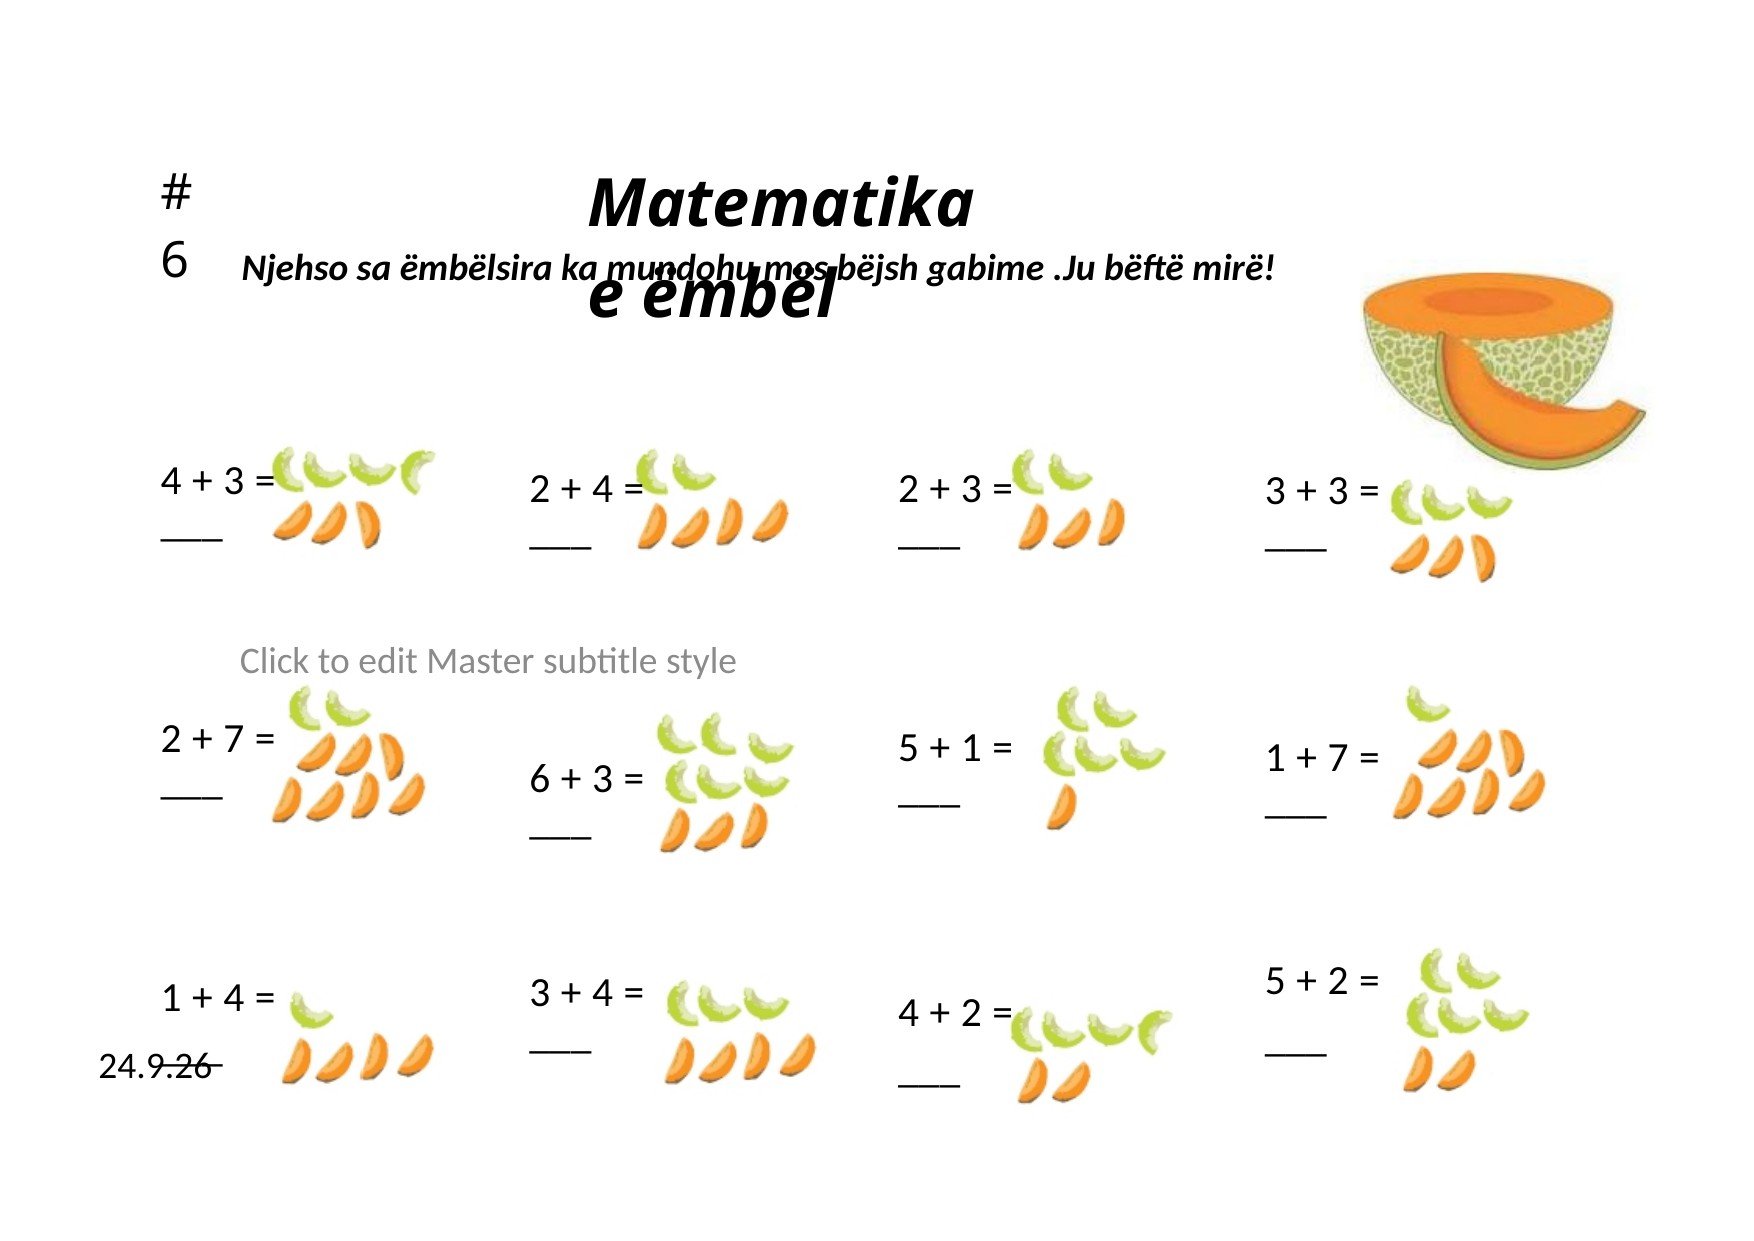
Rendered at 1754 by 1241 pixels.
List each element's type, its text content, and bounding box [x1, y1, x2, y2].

picture [1359, 259, 1654, 591]
text_box 3 + 3 = ___ [1250, 460, 1432, 500]
text_box #6 [145, 147, 221, 217]
text_box 2 + 4 = ___ [514, 458, 696, 498]
picture [1393, 944, 1536, 1100]
picture [1003, 442, 1131, 560]
picture [647, 708, 798, 857]
picture [649, 974, 829, 1096]
picture [265, 679, 441, 828]
picture [278, 982, 443, 1093]
picture [1004, 997, 1182, 1123]
picture [265, 433, 441, 562]
picture [626, 442, 798, 560]
picture [1387, 679, 1553, 828]
text_box Matematika e ëmbël [572, 147, 1040, 228]
text_box 6 + 3 = ___ 3 + 4 = ___ [514, 747, 696, 978]
text_box Njehso sa ëmbëlsira ka mundohu mos bëjsh gabime .Ju bëftë mirë! [226, 245, 1371, 288]
text_box 4 + 3 = ___ [145, 449, 327, 490]
picture [1033, 679, 1171, 836]
text_box 2 + 3 = ___ [883, 458, 1065, 498]
text_box 5 + 1 = ___ 4 + 2 = ___ [883, 716, 1065, 982]
text_box 1 + 7 = ___ 5 + 2 = ___ [1250, 727, 1432, 992]
text_box 2 + 7 = ___ 1 + 4 = ___ [145, 708, 327, 967]
